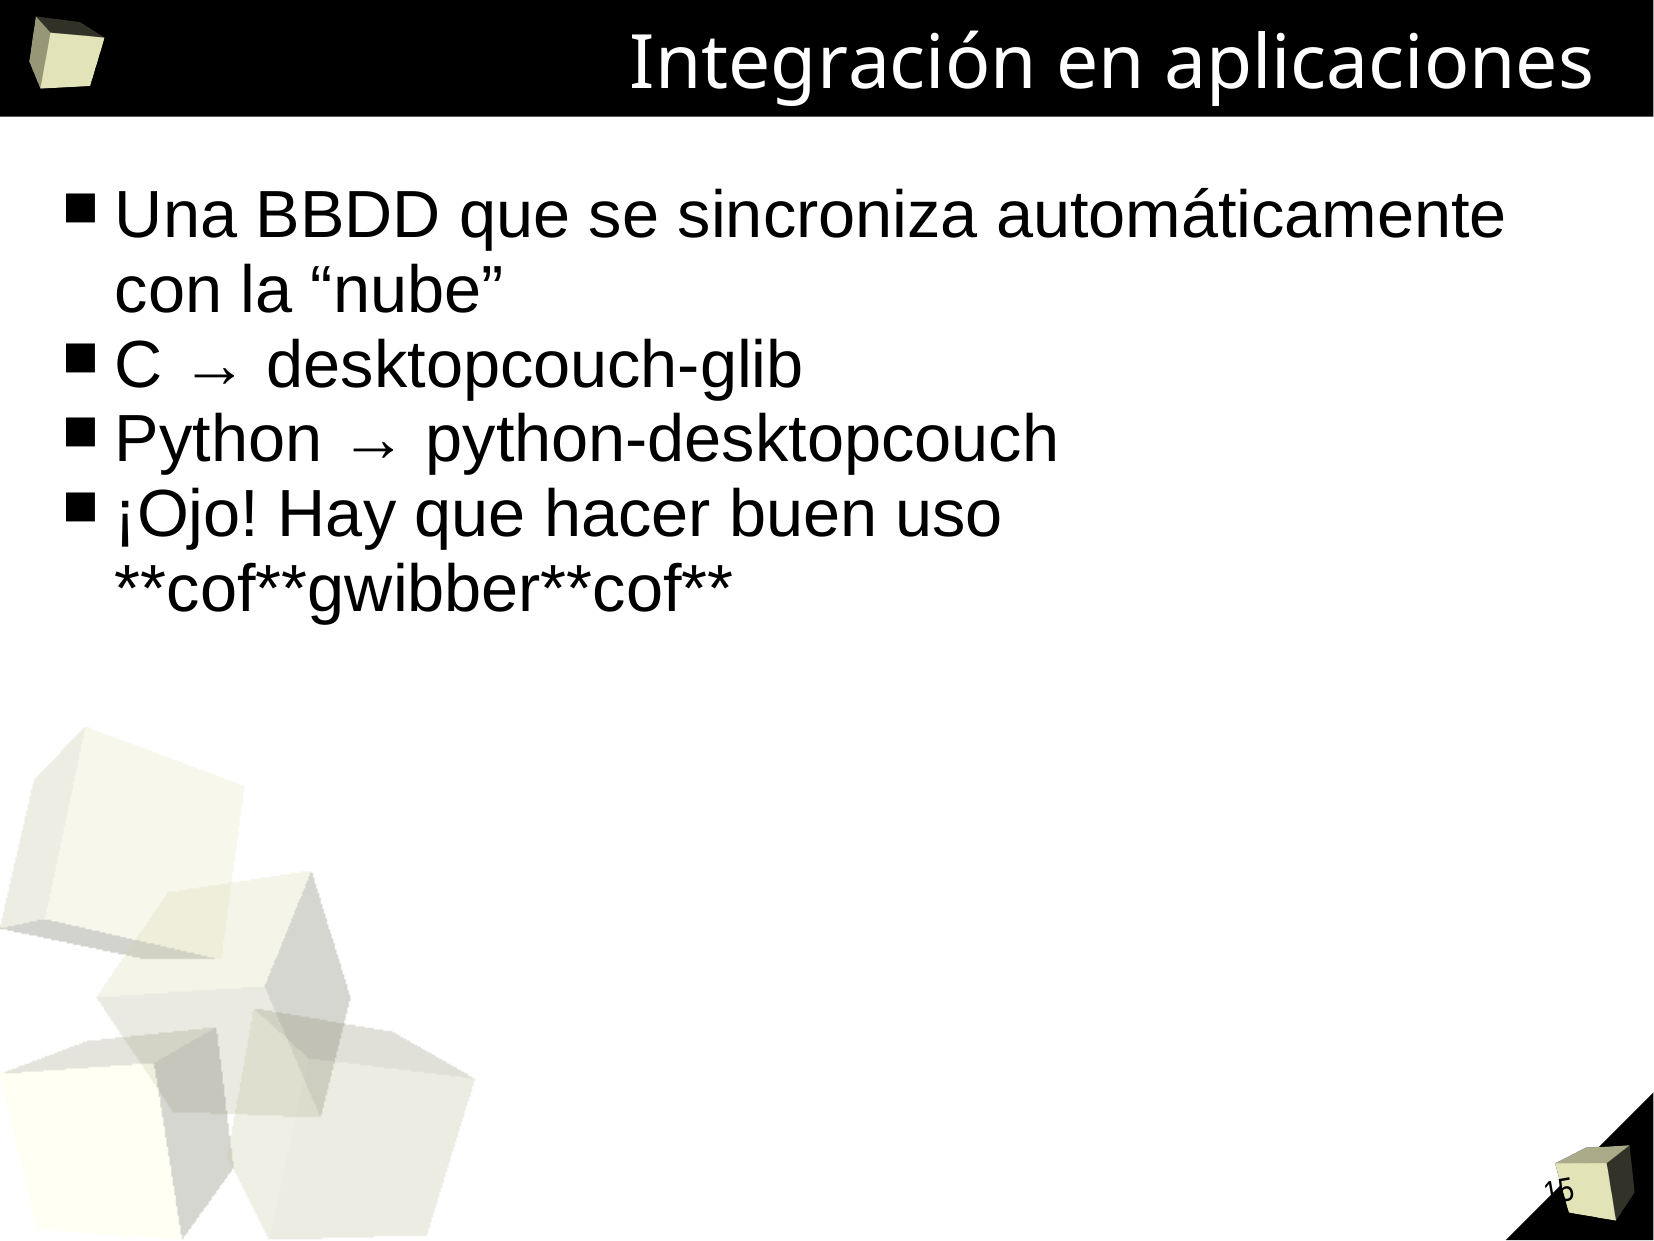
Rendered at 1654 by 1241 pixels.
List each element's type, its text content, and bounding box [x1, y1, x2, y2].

list Una BBDD que se sincroniza automáticamente con la “nube” C → desktopcouch-glib Python → python-desktopcouch ¡Ojo! Hay que hacer buen uso **cof**gwibber**cof** [44, 177, 1611, 1200]
picture [0, 726, 477, 1241]
title Integración en aplicaciones [118, 6, 1595, 112]
